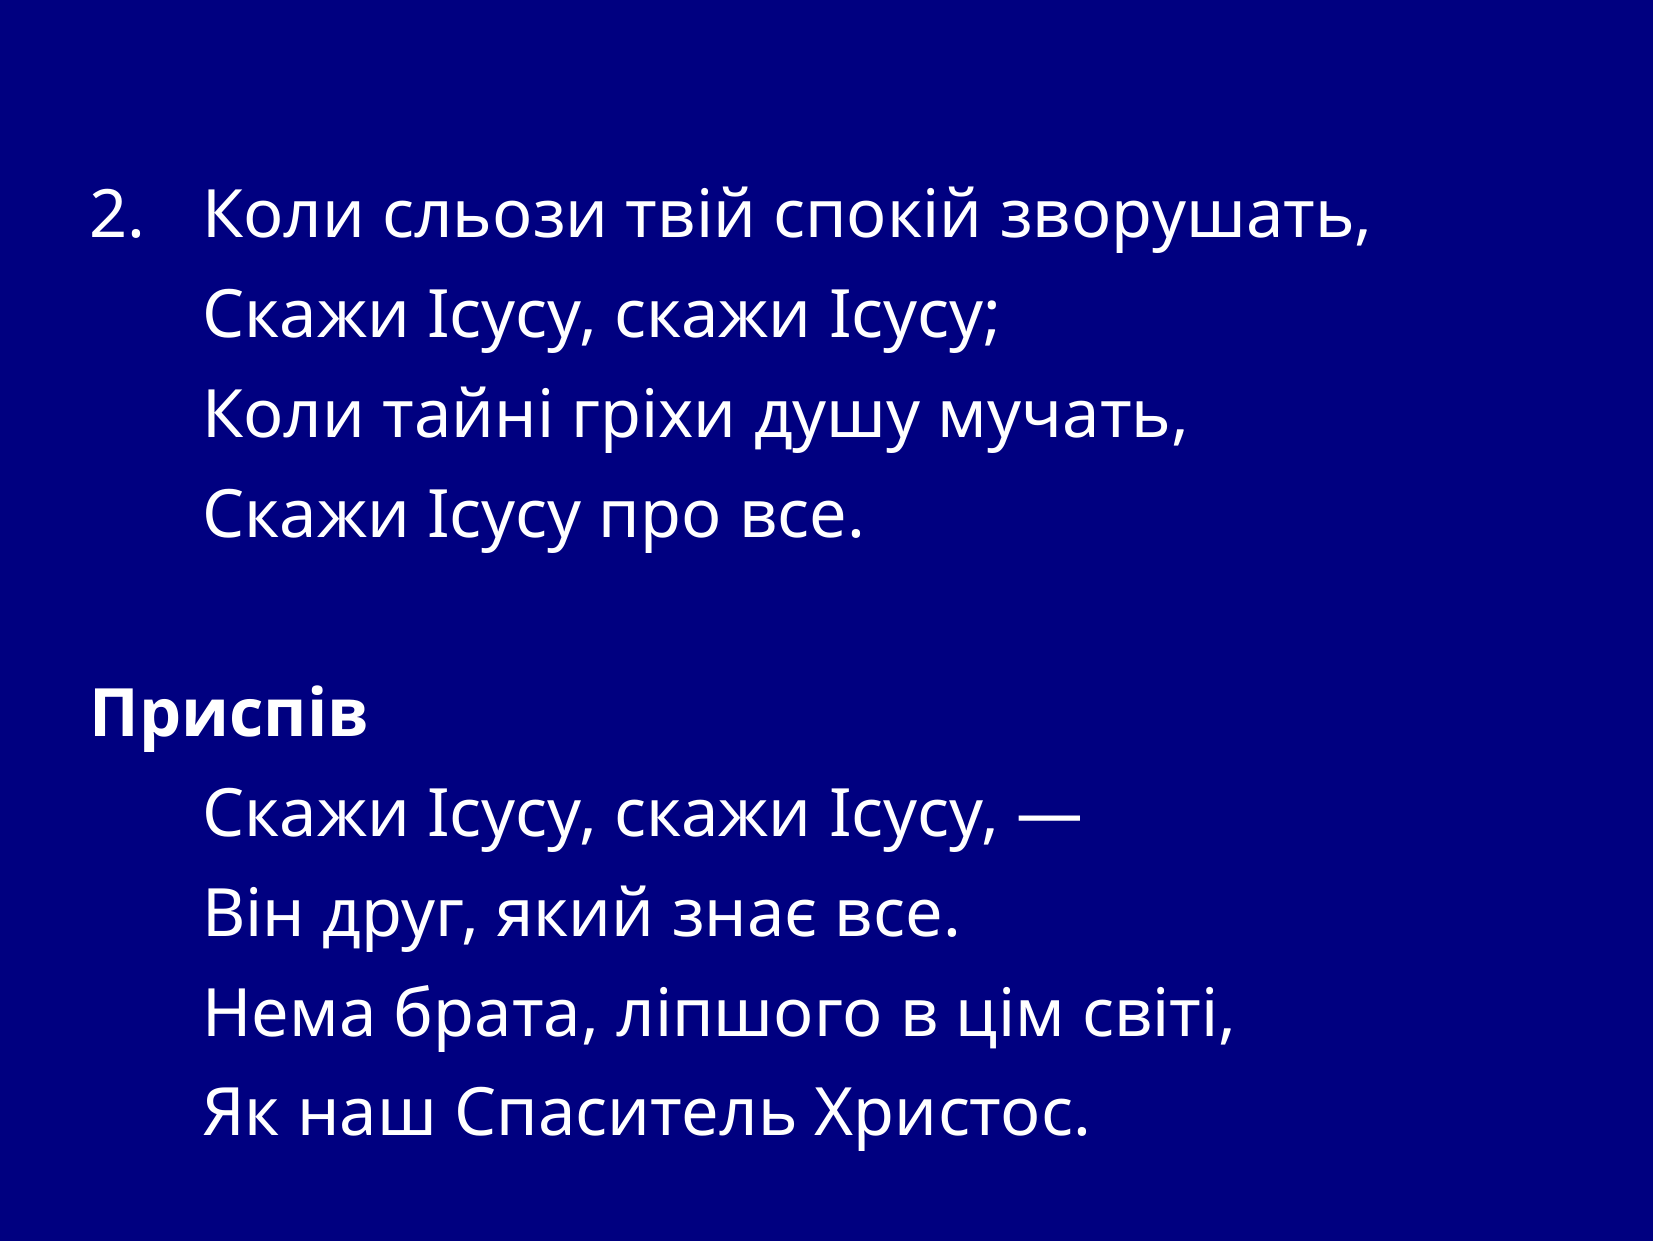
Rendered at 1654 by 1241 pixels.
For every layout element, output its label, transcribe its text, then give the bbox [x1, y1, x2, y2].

text_box 2. Коли сльози твій спокій зворушать, Скажи Ісусу, скажи Ісусу; Коли тайні гріхи душу мучать, Скажи Ісусу про все. Приспів Скажи Ісусу, скажи Ісусу, ― Він друг, який знає все. Нема брата, ліпшого в цім світі, Як наш Спаситель Христос. [75, 150, 1576, 1163]
